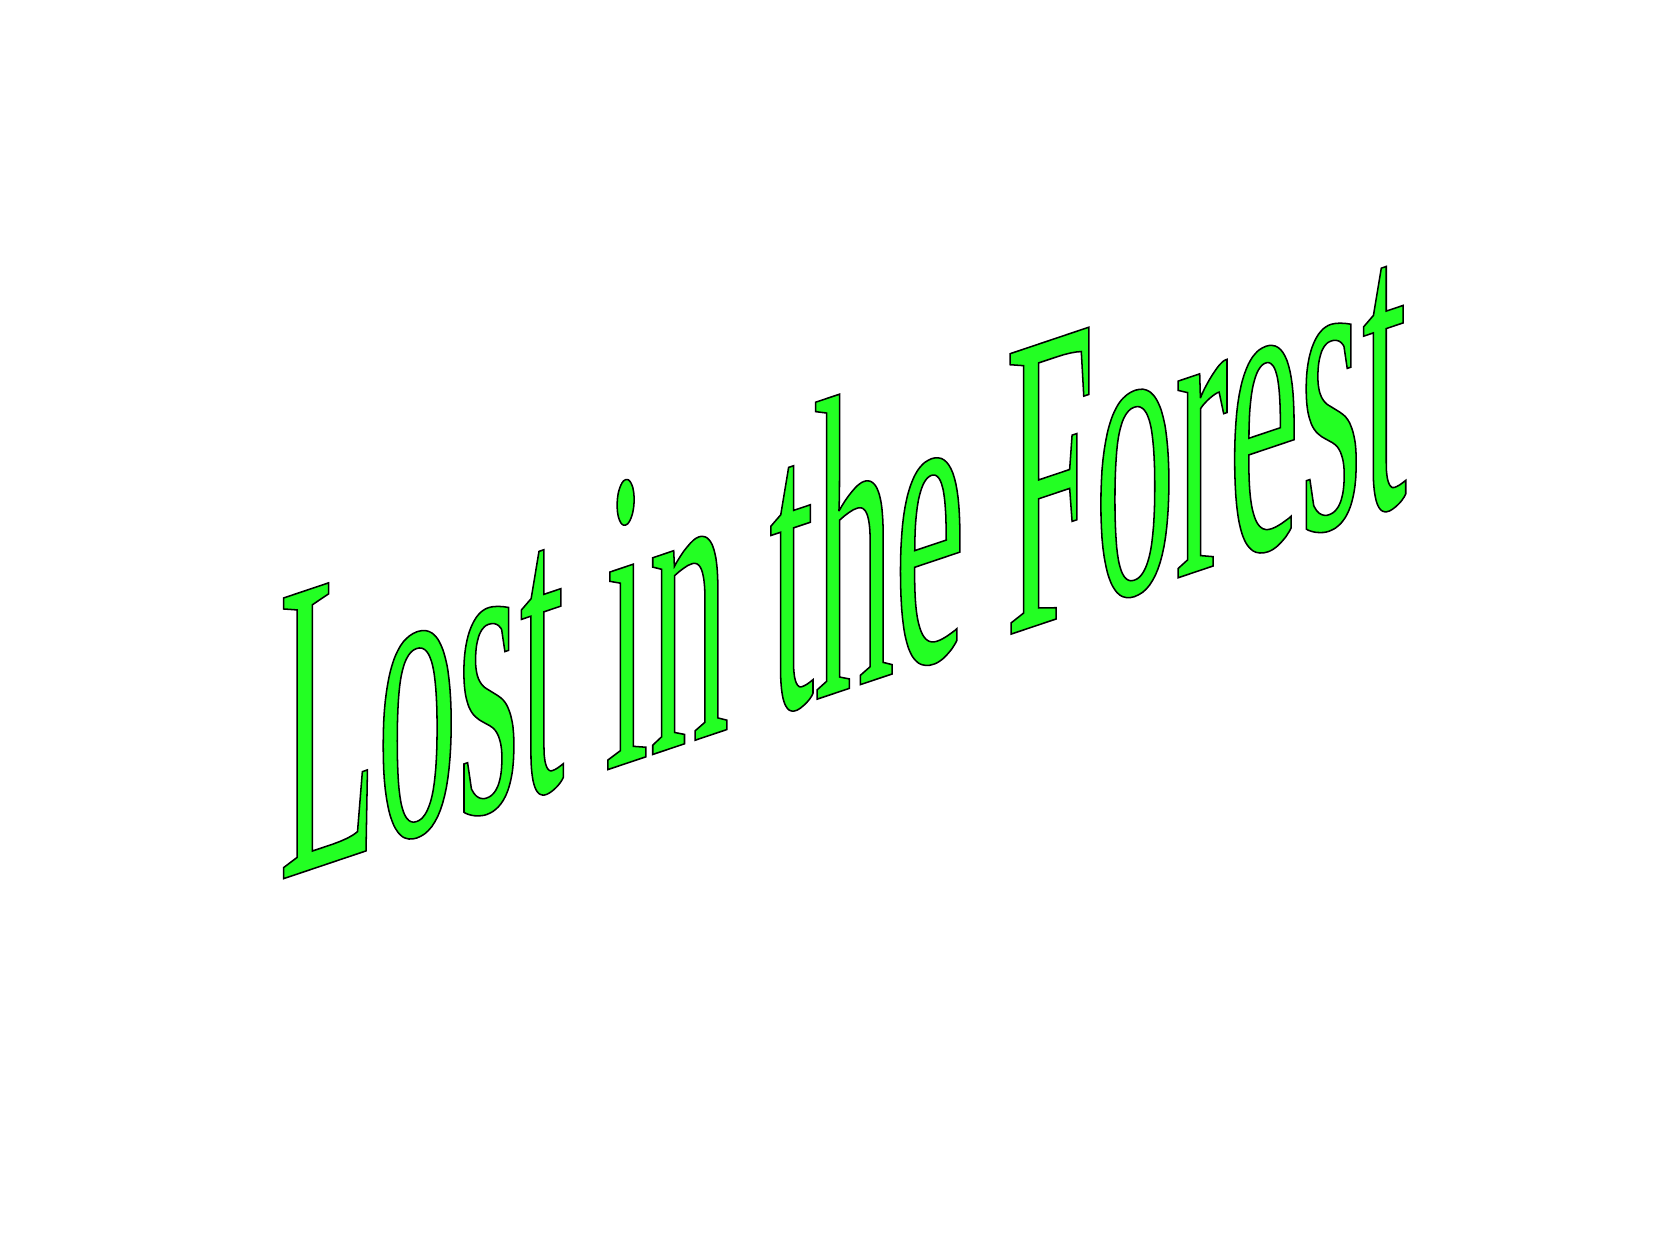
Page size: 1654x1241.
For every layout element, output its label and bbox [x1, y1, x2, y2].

text_box [82, 290, 1571, 1109]
